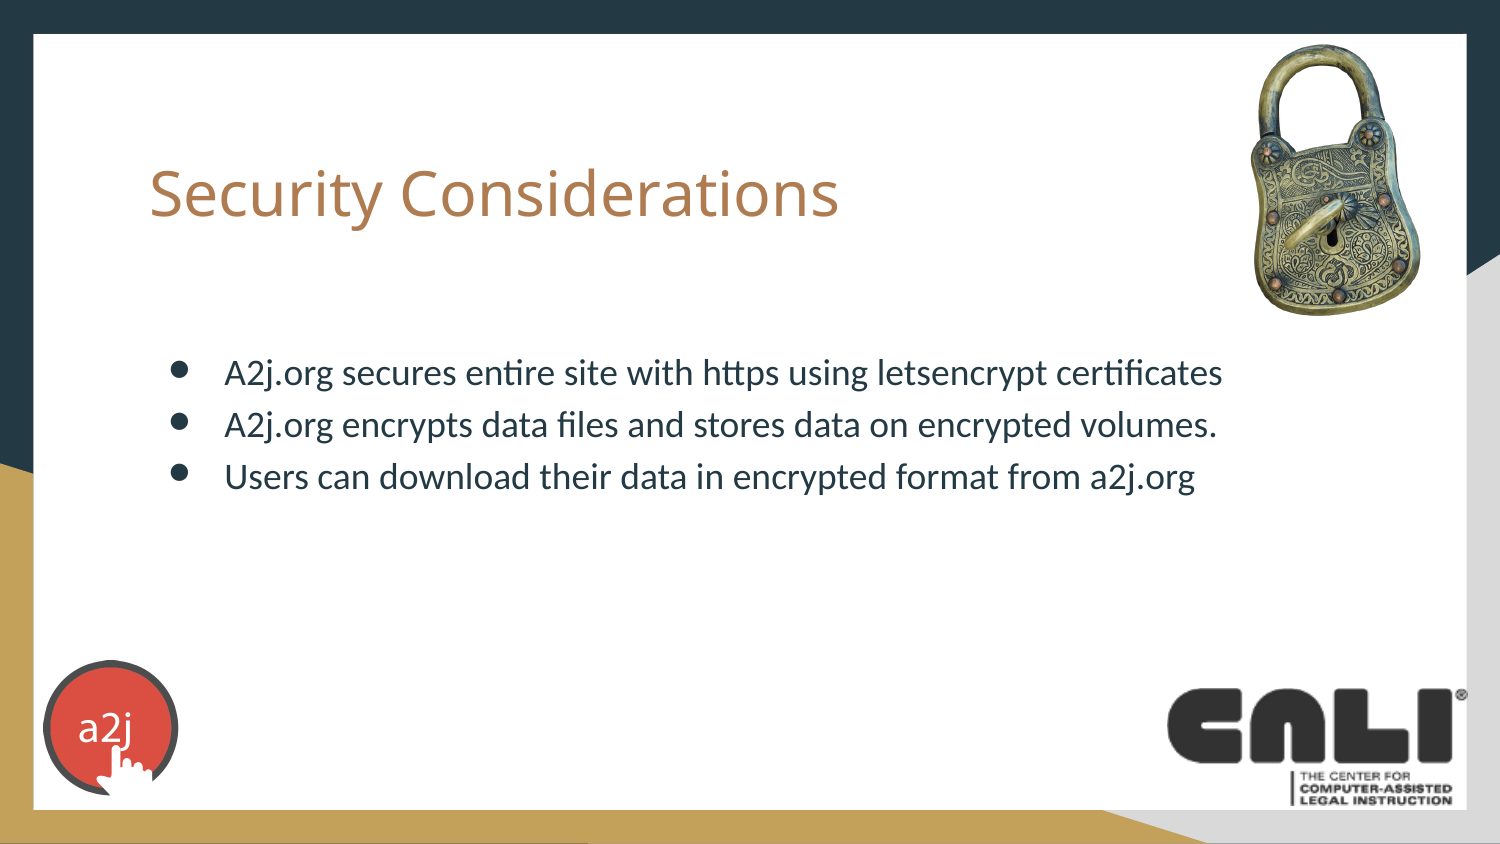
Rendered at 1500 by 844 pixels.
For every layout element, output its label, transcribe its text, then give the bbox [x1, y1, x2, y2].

list A2j.org secures entire site with https using letsencrypt certificates A2j.org encrypts data files and stores data on encrypted volumes. Users can download their data in encrypted format from a2j.org [134, 326, 1366, 729]
picture [1231, 35, 1431, 336]
picture [1167, 688, 1468, 806]
title Security Considerations [134, 138, 1231, 296]
picture [43, 660, 182, 806]
